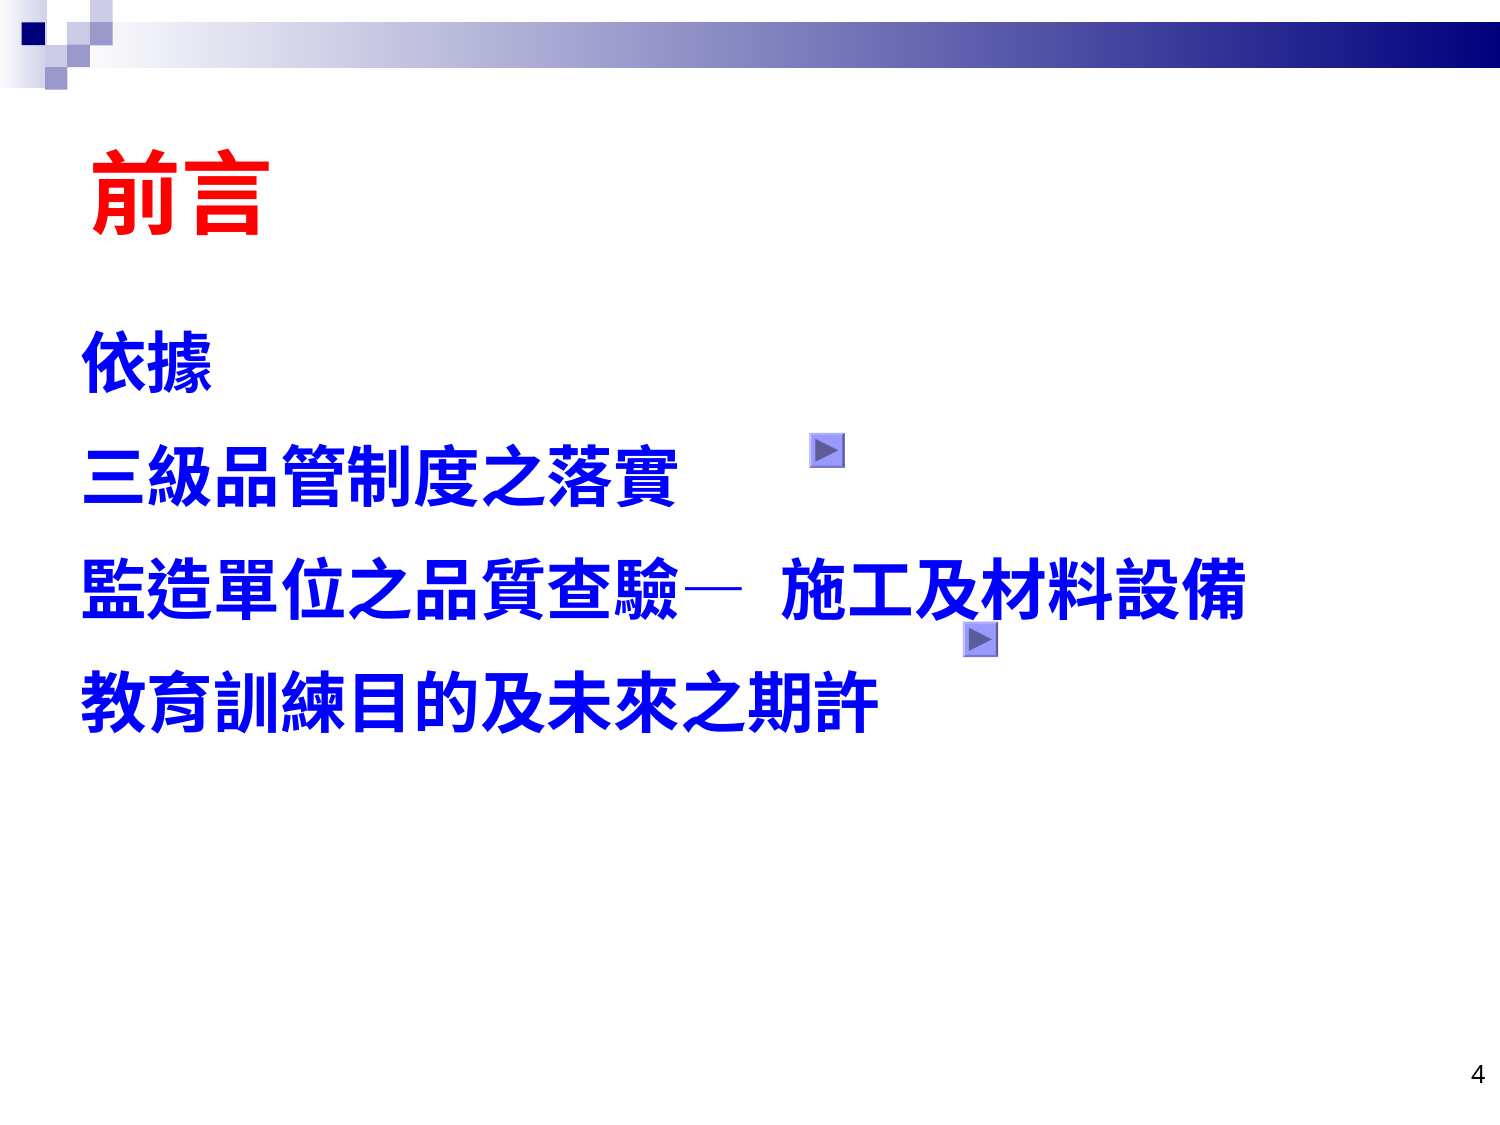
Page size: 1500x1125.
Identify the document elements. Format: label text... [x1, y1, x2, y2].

text_box [963, 621, 999, 658]
text_box <number> [1149, 1025, 1500, 1101]
text_box [811, 432, 845, 468]
title 前言 [74, 75, 1426, 300]
list 依據 三級品管制度之落實 監造單位之品質查驗— 施工及材料設備 教育訓練目的及未來之期許 [65, 302, 1415, 941]
